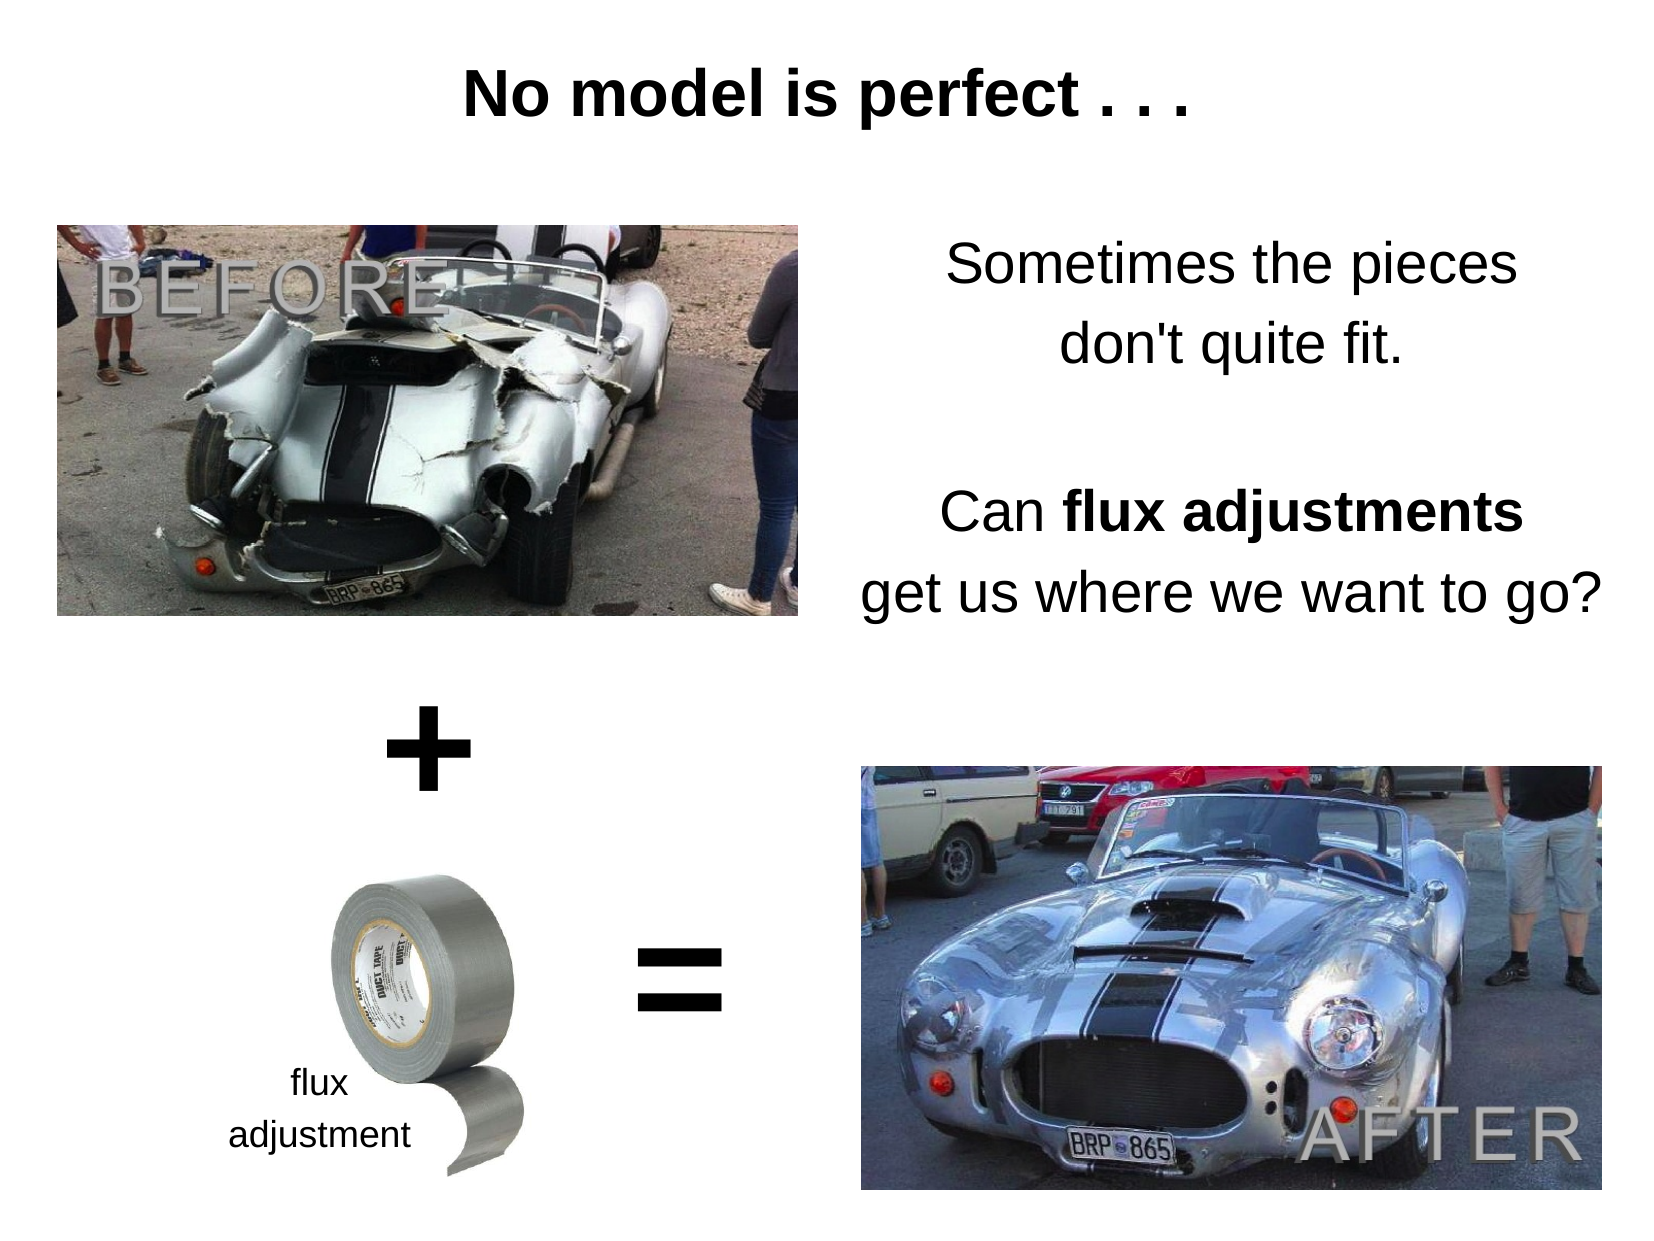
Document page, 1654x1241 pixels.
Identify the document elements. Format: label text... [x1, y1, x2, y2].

text_box = [631, 868, 726, 1069]
text_box Can flux adjustments get us where we want to go? [825, 463, 1640, 625]
text_box No model is perfect . . . [39, 38, 1615, 131]
picture [275, 872, 580, 1177]
picture [57, 225, 798, 616]
picture [861, 766, 1602, 1190]
text_box flux adjustment [206, 1051, 433, 1156]
text_box + [380, 638, 475, 839]
text_box Sometimes the pieces don't quite fit. [880, 214, 1585, 376]
